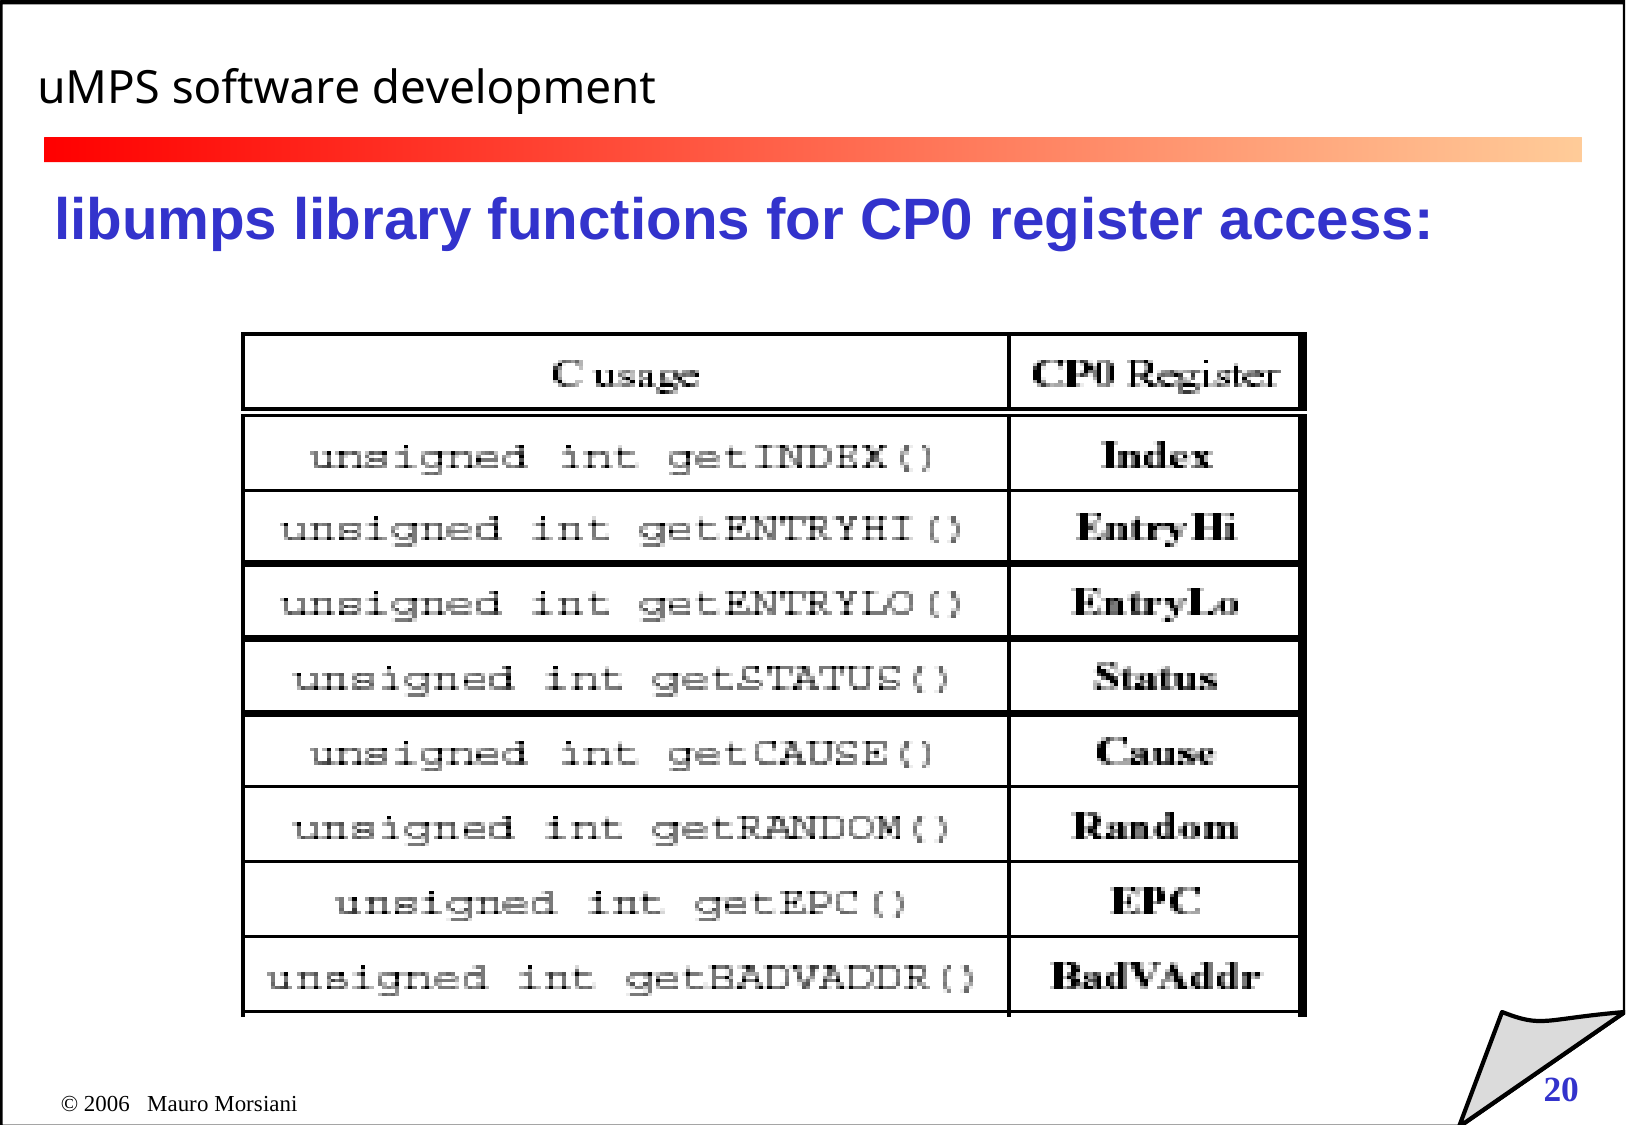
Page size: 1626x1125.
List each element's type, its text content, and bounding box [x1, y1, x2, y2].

list libumps library functions for CP0 register access: [54, 187, 1557, 492]
picture [233, 492, 1320, 1017]
title uMPS software development [37, 44, 1587, 130]
